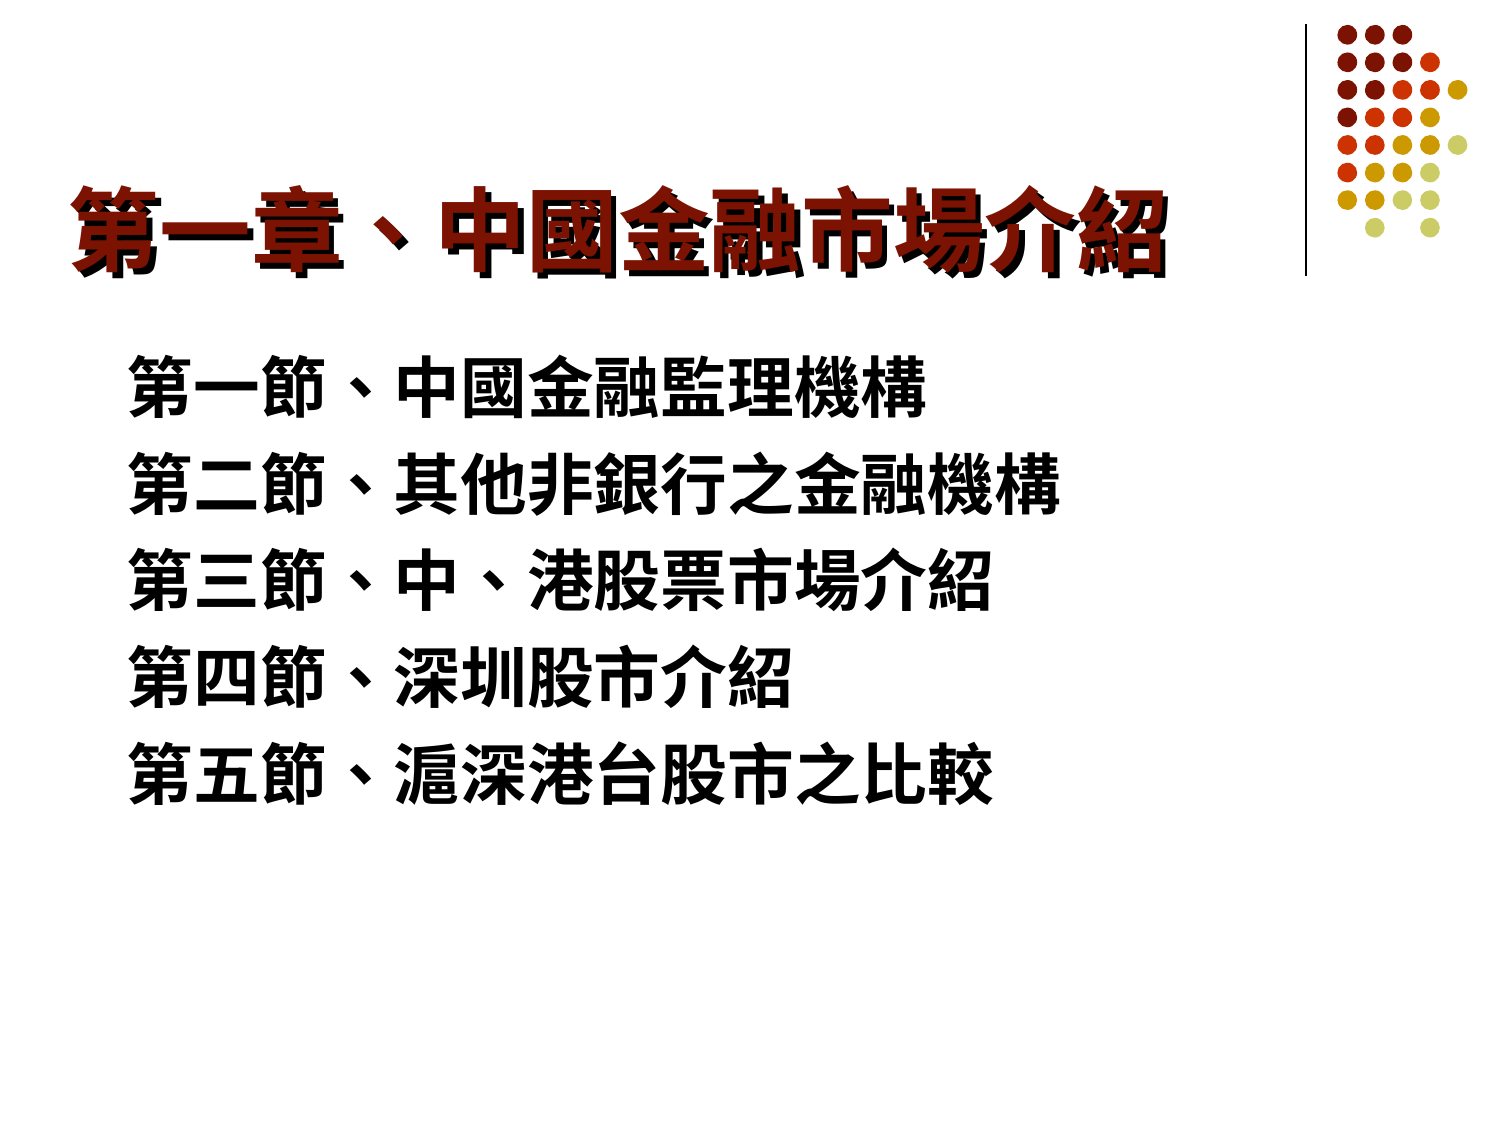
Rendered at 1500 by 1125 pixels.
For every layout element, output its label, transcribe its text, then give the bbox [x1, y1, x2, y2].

list 第一節、中國金融監理機構 第二節、其他非銀行之金融機構 第三節、中、港股票市場介紹 第四節、深圳股市介紹 第五節、滬深港台股市之比較 [112, 337, 1270, 980]
title 第一章、中國金融市場介紹 [53, 78, 1291, 291]
